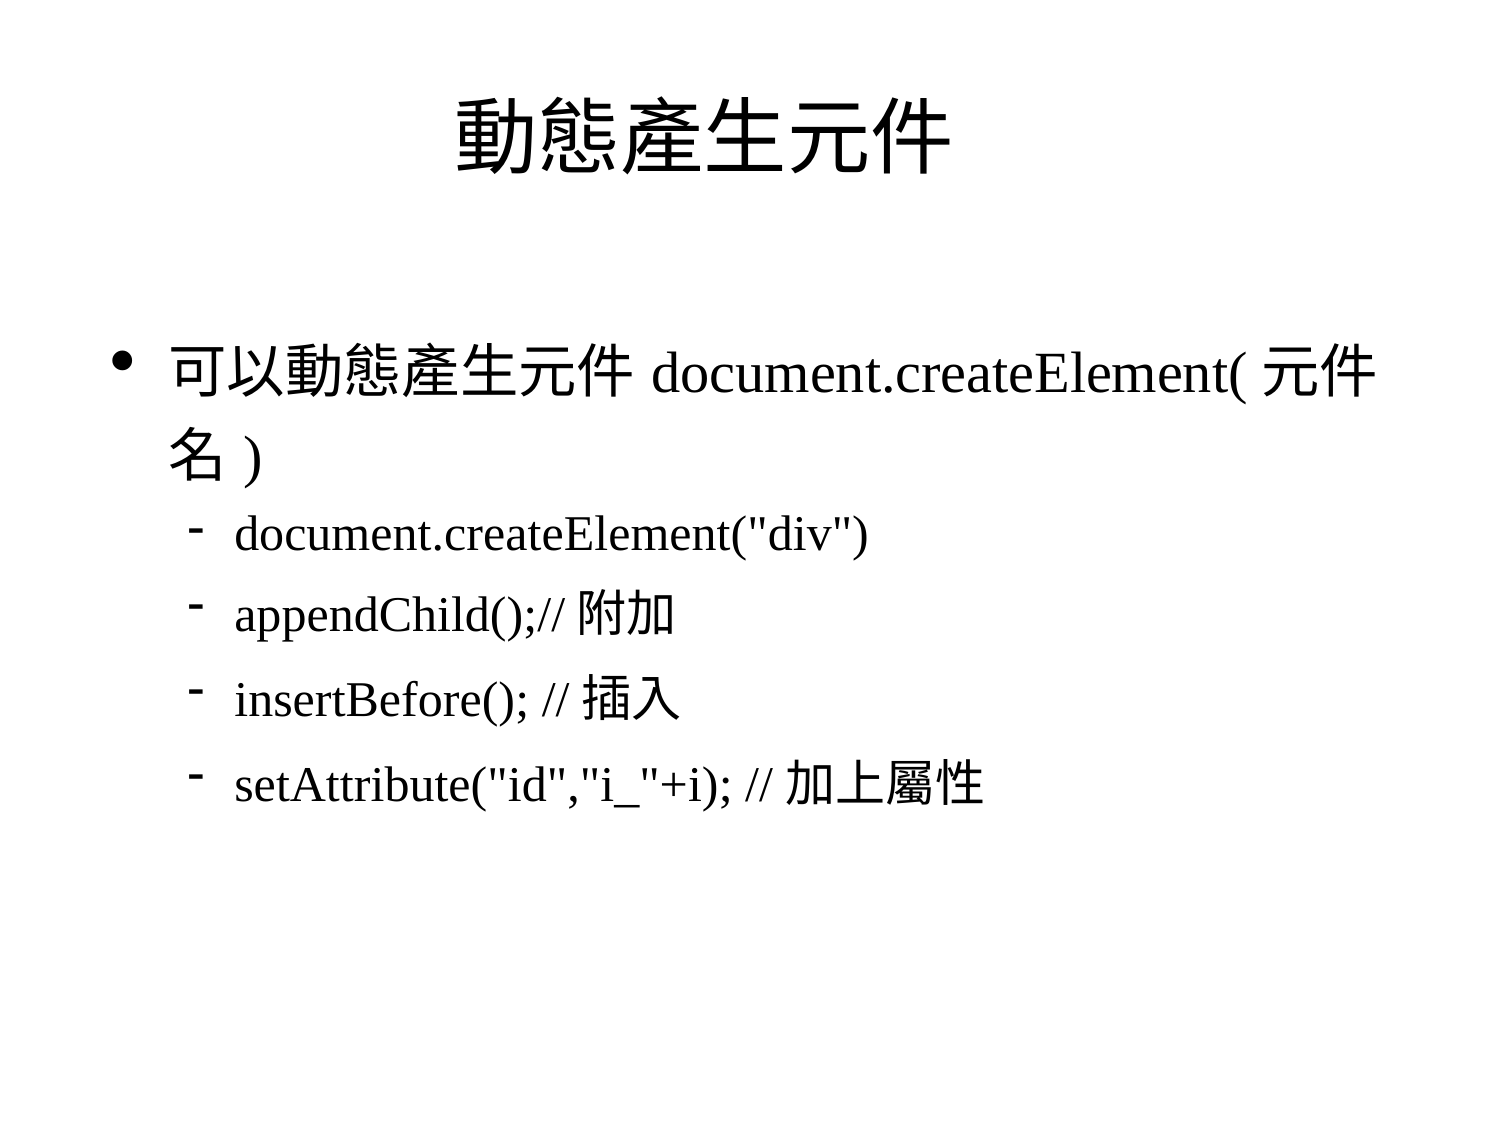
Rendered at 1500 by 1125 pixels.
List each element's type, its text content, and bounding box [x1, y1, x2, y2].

list 可以動態產生元件document.createElement(元件名) document.createElement("div") appendChild();//附加 insertBefore(); //插入 setAttribute("id","i_"+i); //加上屬性 [112, 324, 1388, 978]
title 動態產生元件 [66, 37, 1342, 225]
